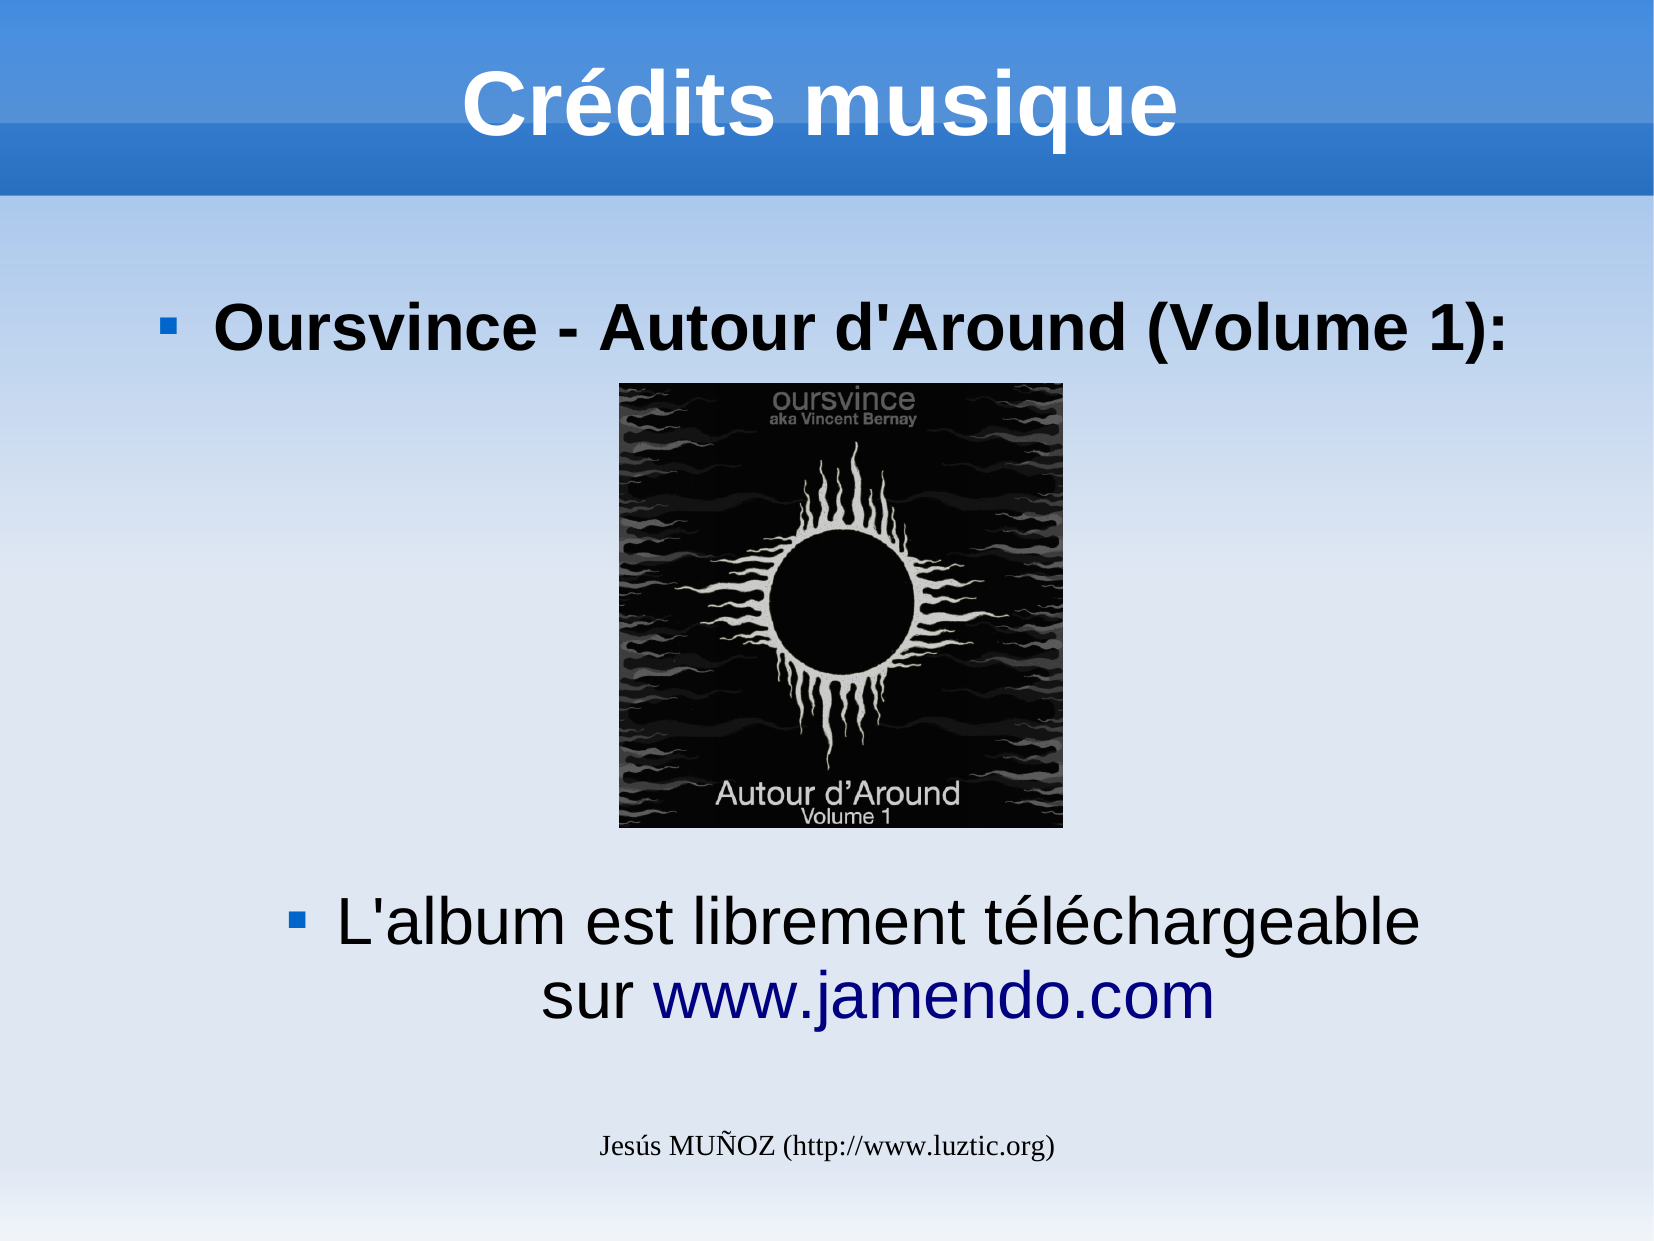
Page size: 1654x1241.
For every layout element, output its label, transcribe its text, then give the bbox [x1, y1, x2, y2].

picture [0, 0, 1654, 1241]
list Oursvince - Autour d'Around (Volume 1): [82, 290, 1571, 1109]
text_box L'album est librement téléchargeable sur www.jamendo.com [147, 883, 1469, 1034]
title Crédits musique [76, 0, 1565, 208]
